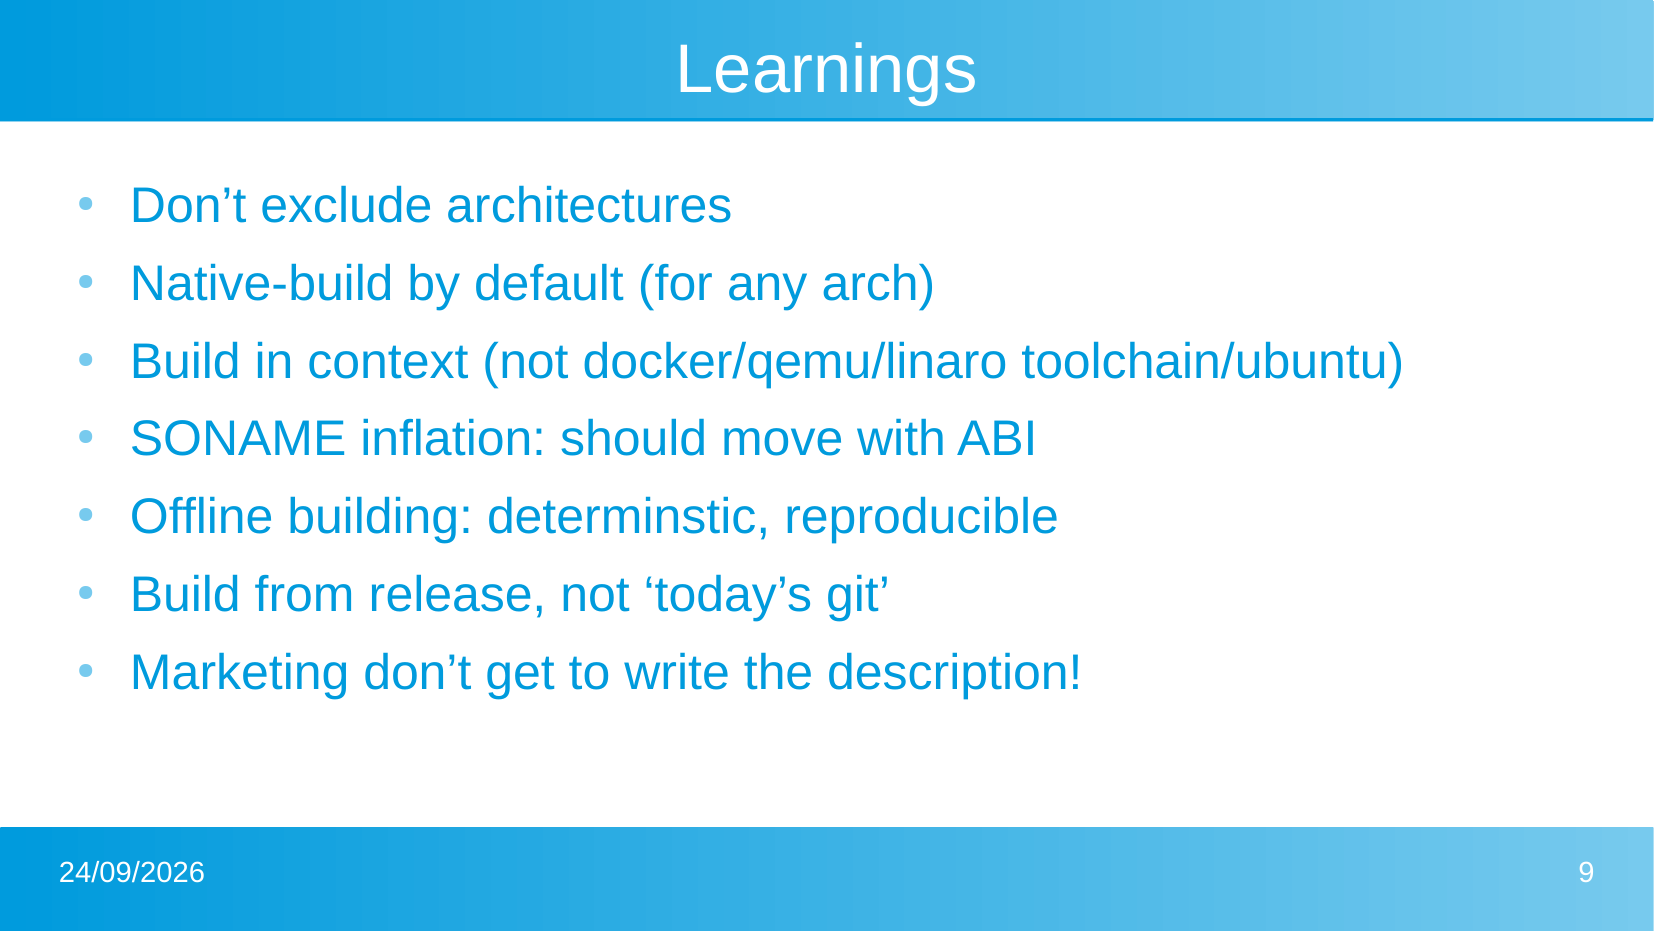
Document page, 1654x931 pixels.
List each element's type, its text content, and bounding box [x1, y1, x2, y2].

title Learnings [59, 29, 1595, 108]
list Don’t exclude architectures Native-build by default (for any arch) Build in context (not docker/qemu/linaro toolchain/ubuntu) SONAME inflation: should move with ABI Offline building: determinstic, reproducible Build from release, not ‘today’s git’ Marketing don’t get to write the description! [59, 177, 1595, 768]
